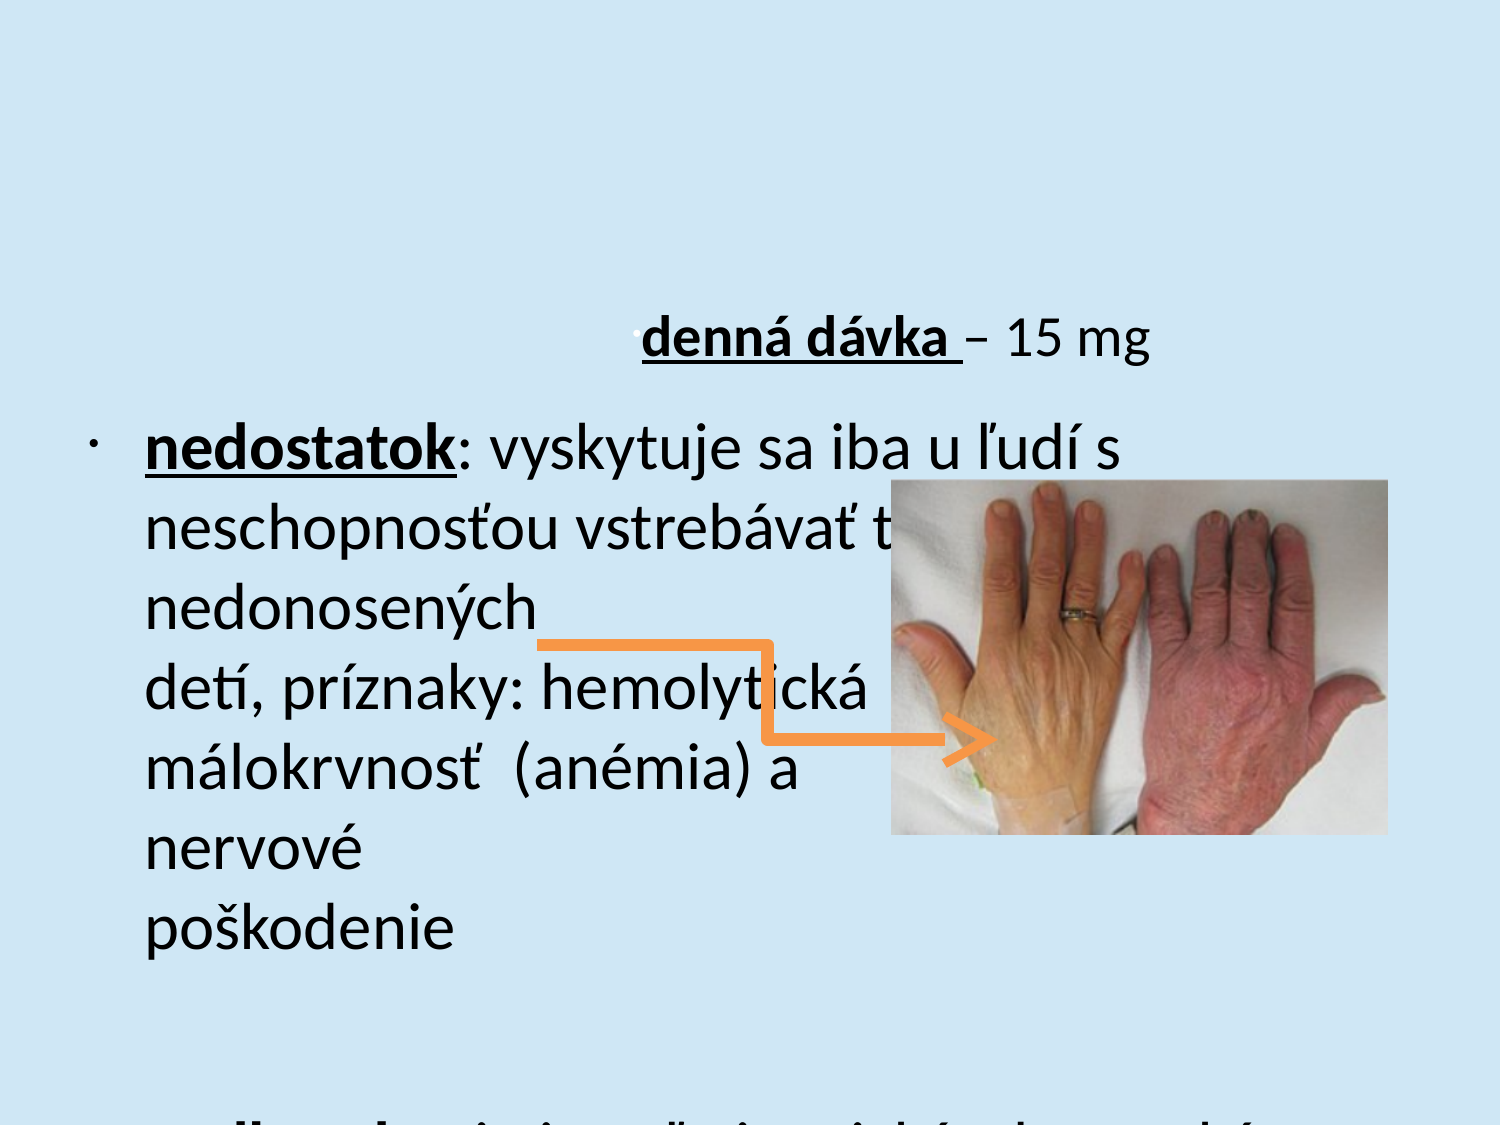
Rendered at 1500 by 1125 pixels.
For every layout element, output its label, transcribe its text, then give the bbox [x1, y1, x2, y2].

text_box denná dávka – 15 mg [537, 290, 1258, 376]
picture [891, 479, 1388, 835]
list nedostatok: vyskytuje sa iba u ľudí s neschopnosťou vstrebávať tuk a nedonosených detí, príznaky: hemolytická málokrvnosť (anémia) a nervové poškodenie nadbytok: nie je veľmi toxický, ale vysoké dávky môžu spôsobiť nedostatok vitamínu K [73, 395, 1427, 1031]
